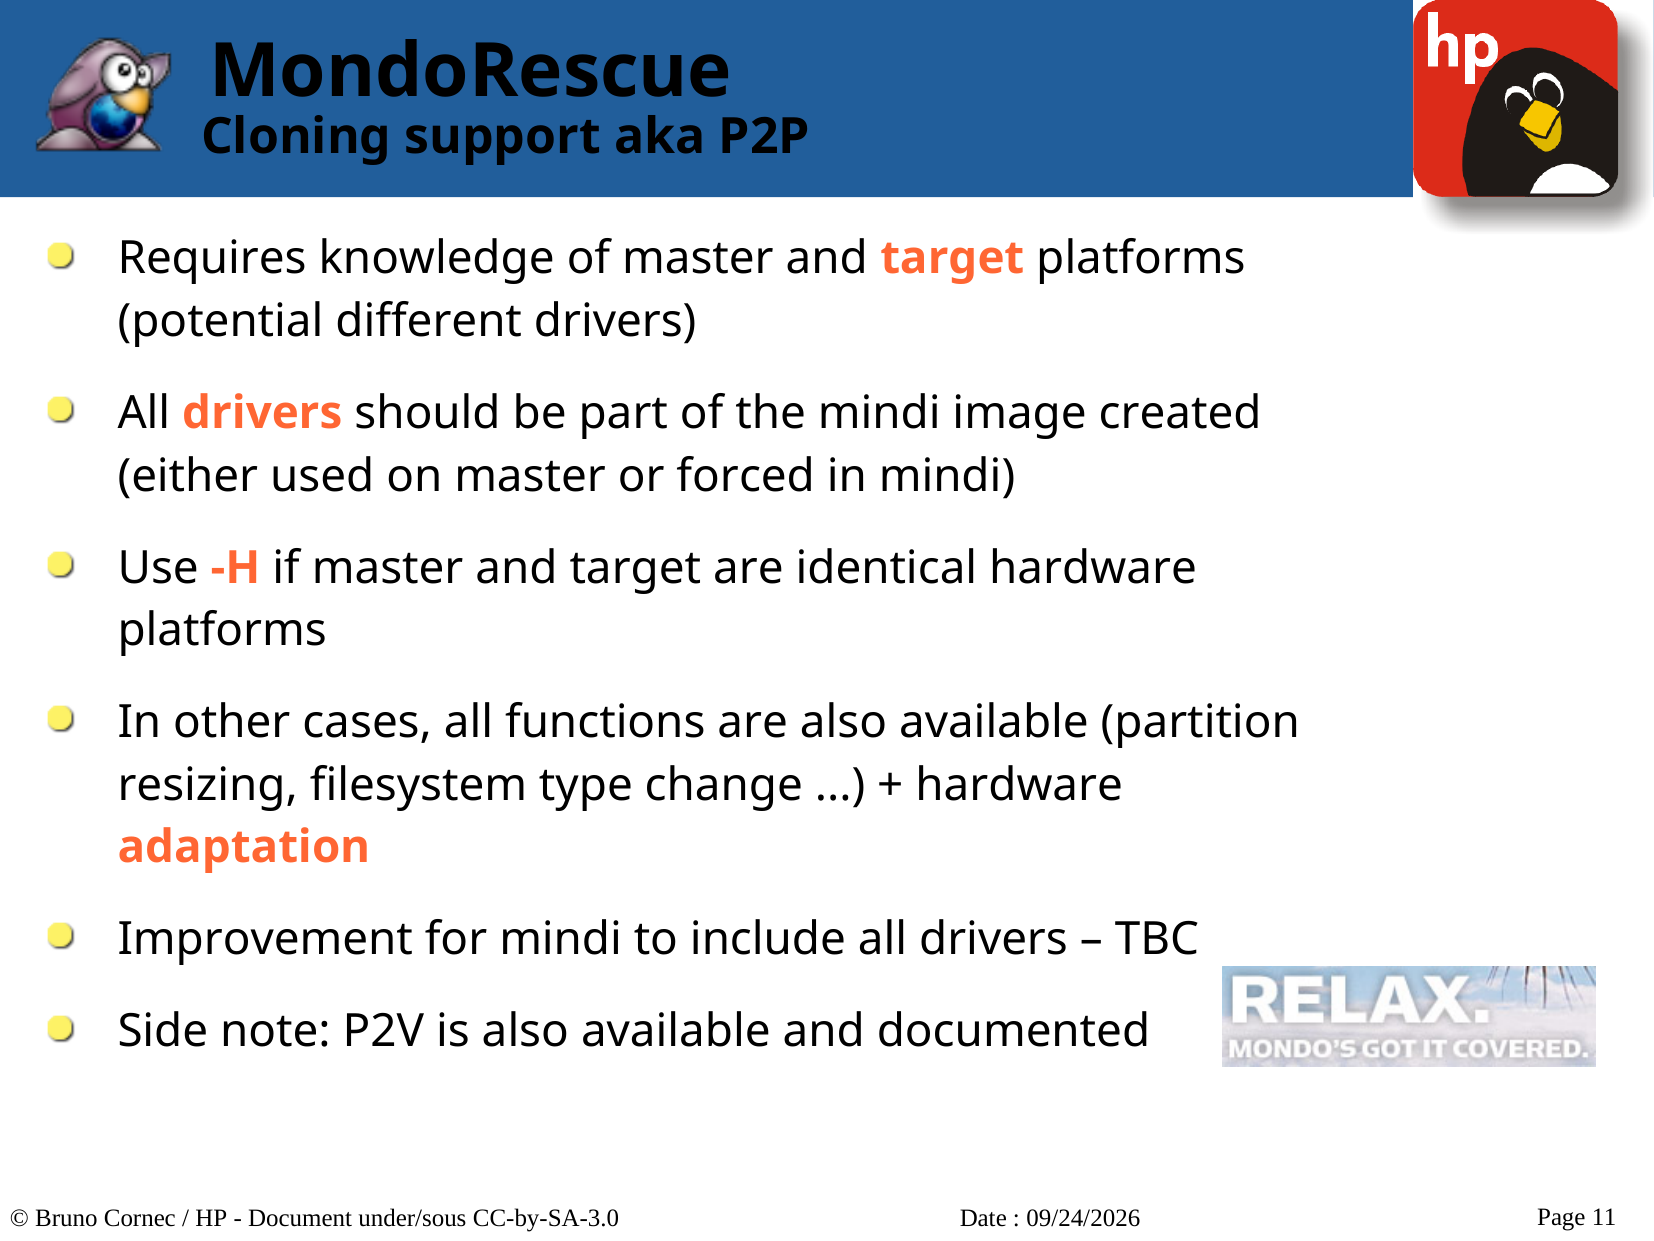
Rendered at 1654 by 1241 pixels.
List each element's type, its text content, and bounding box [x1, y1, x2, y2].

picture [1413, 0, 1654, 235]
list Requires knowledge of master and target platforms (potential different drivers) All drivers should be part of the mindi image created (either used on master or forced in mindi) Use -H if master and target are identical hardware platforms In other cases, all functions are also available (partition resizing, filesystem type change ...) + hardware adaptation Improvement for mindi to include all drivers – TBC Side note: P2V is also available and documented [34, 224, 1357, 1188]
picture [1222, 966, 1596, 1067]
picture [0, 0, 211, 199]
title Cloning support aka P2P [201, 32, 1190, 241]
